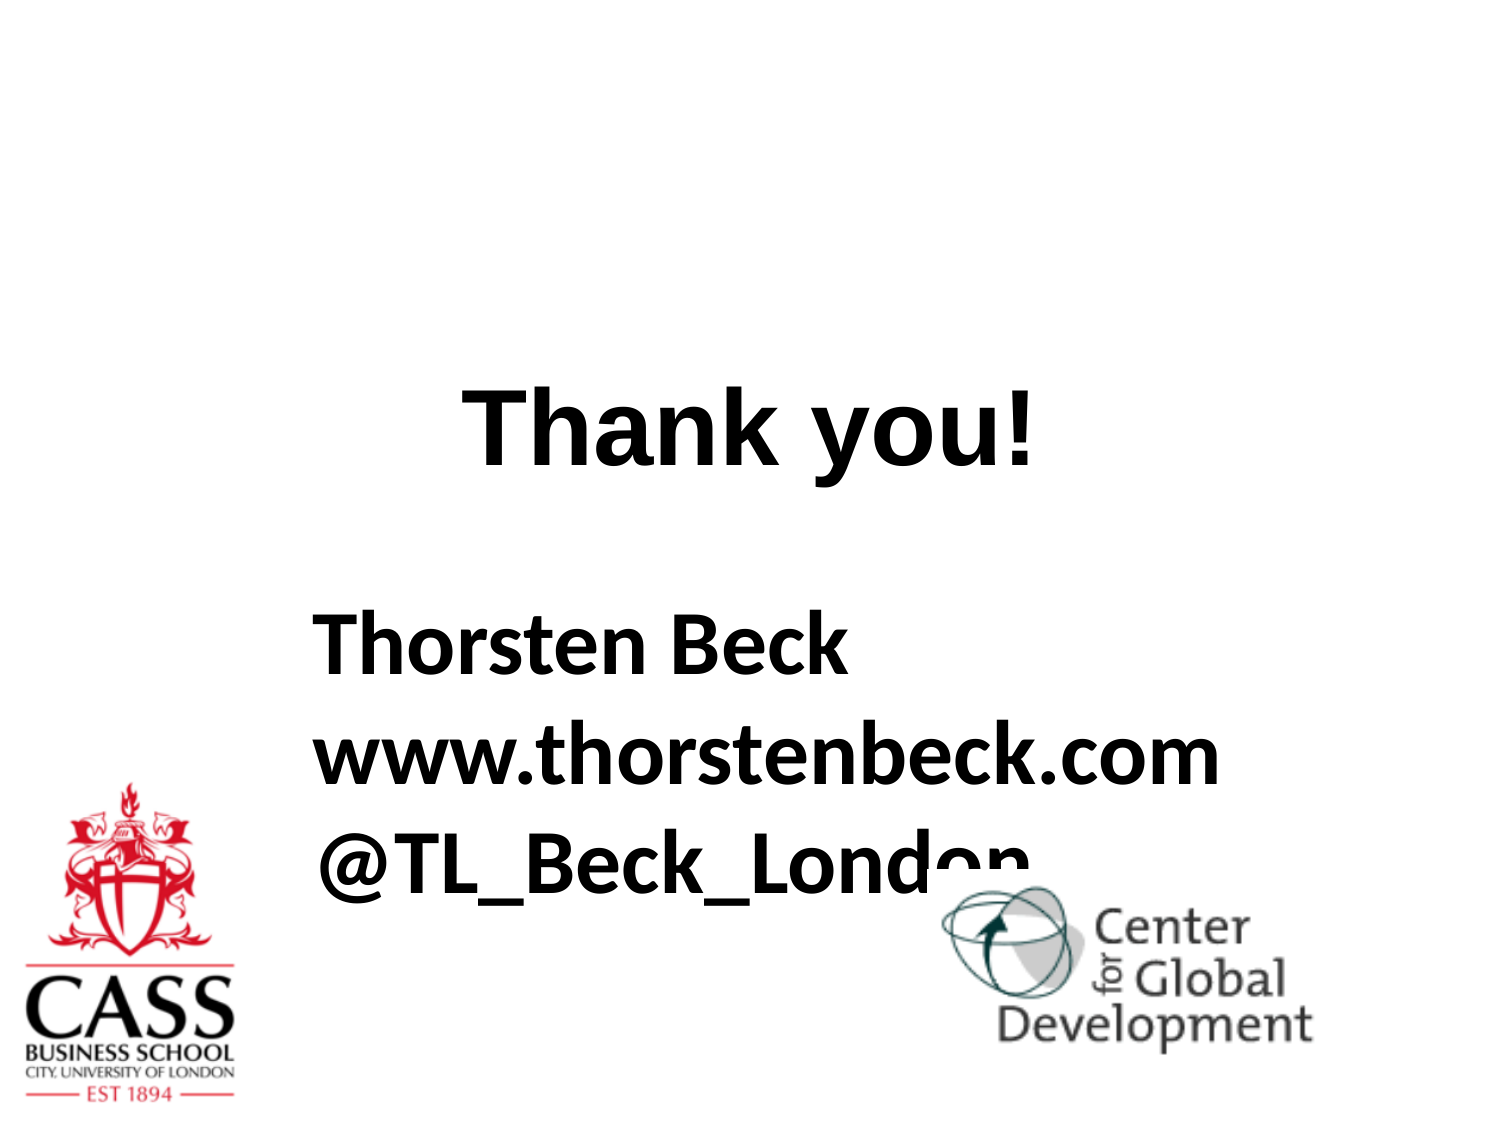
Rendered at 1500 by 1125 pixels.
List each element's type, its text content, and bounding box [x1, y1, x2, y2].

picture [0, 756, 260, 1125]
title Thank you! [112, 349, 1388, 591]
picture [927, 869, 1335, 1057]
subtitle Thorsten Beck www.thorstenbeck.com @TL_Beck_London [297, 575, 1361, 803]
